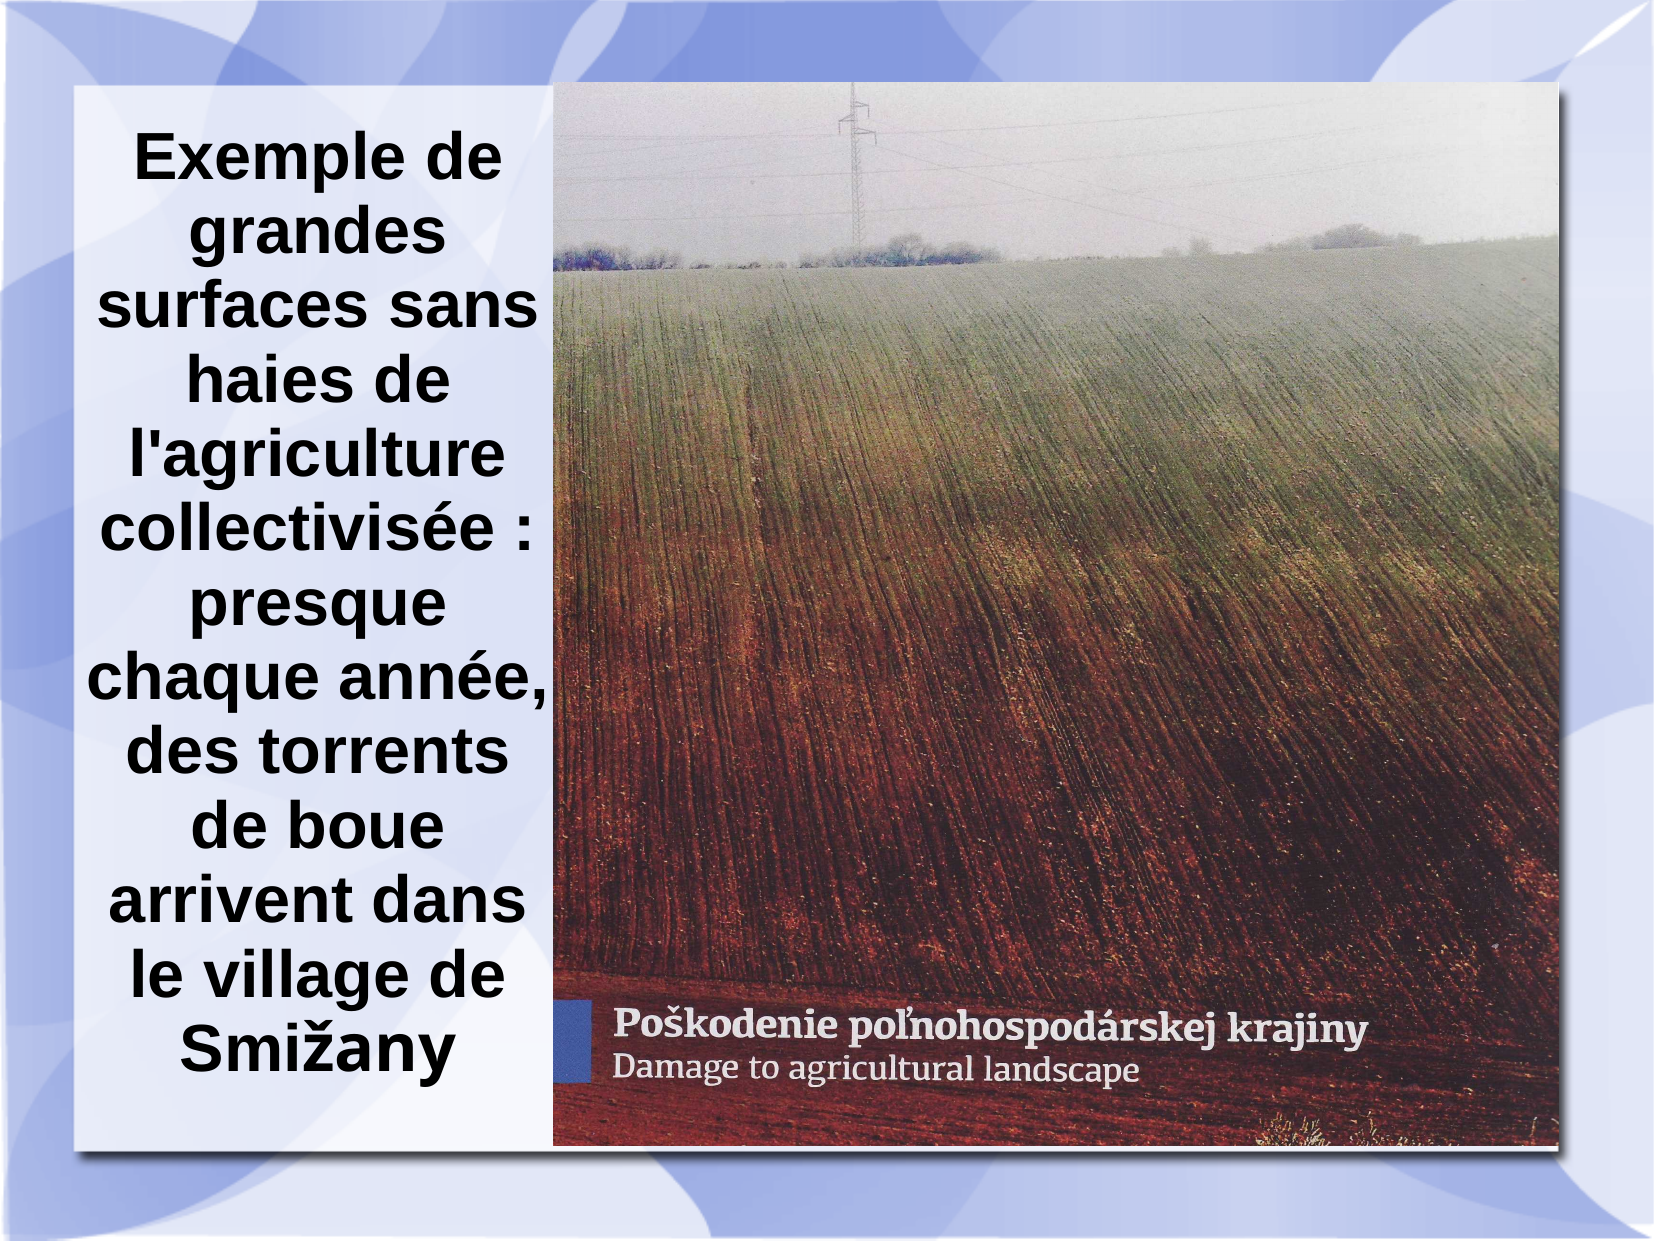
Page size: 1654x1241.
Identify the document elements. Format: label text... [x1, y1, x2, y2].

title Exemple de grandes surfaces sans haies de l'agriculture collectivisée : presque chaque année, des torrents de boue arrivent dans le village de Smižany [82, 90, 553, 1111]
picture [0, 0, 1654, 1241]
